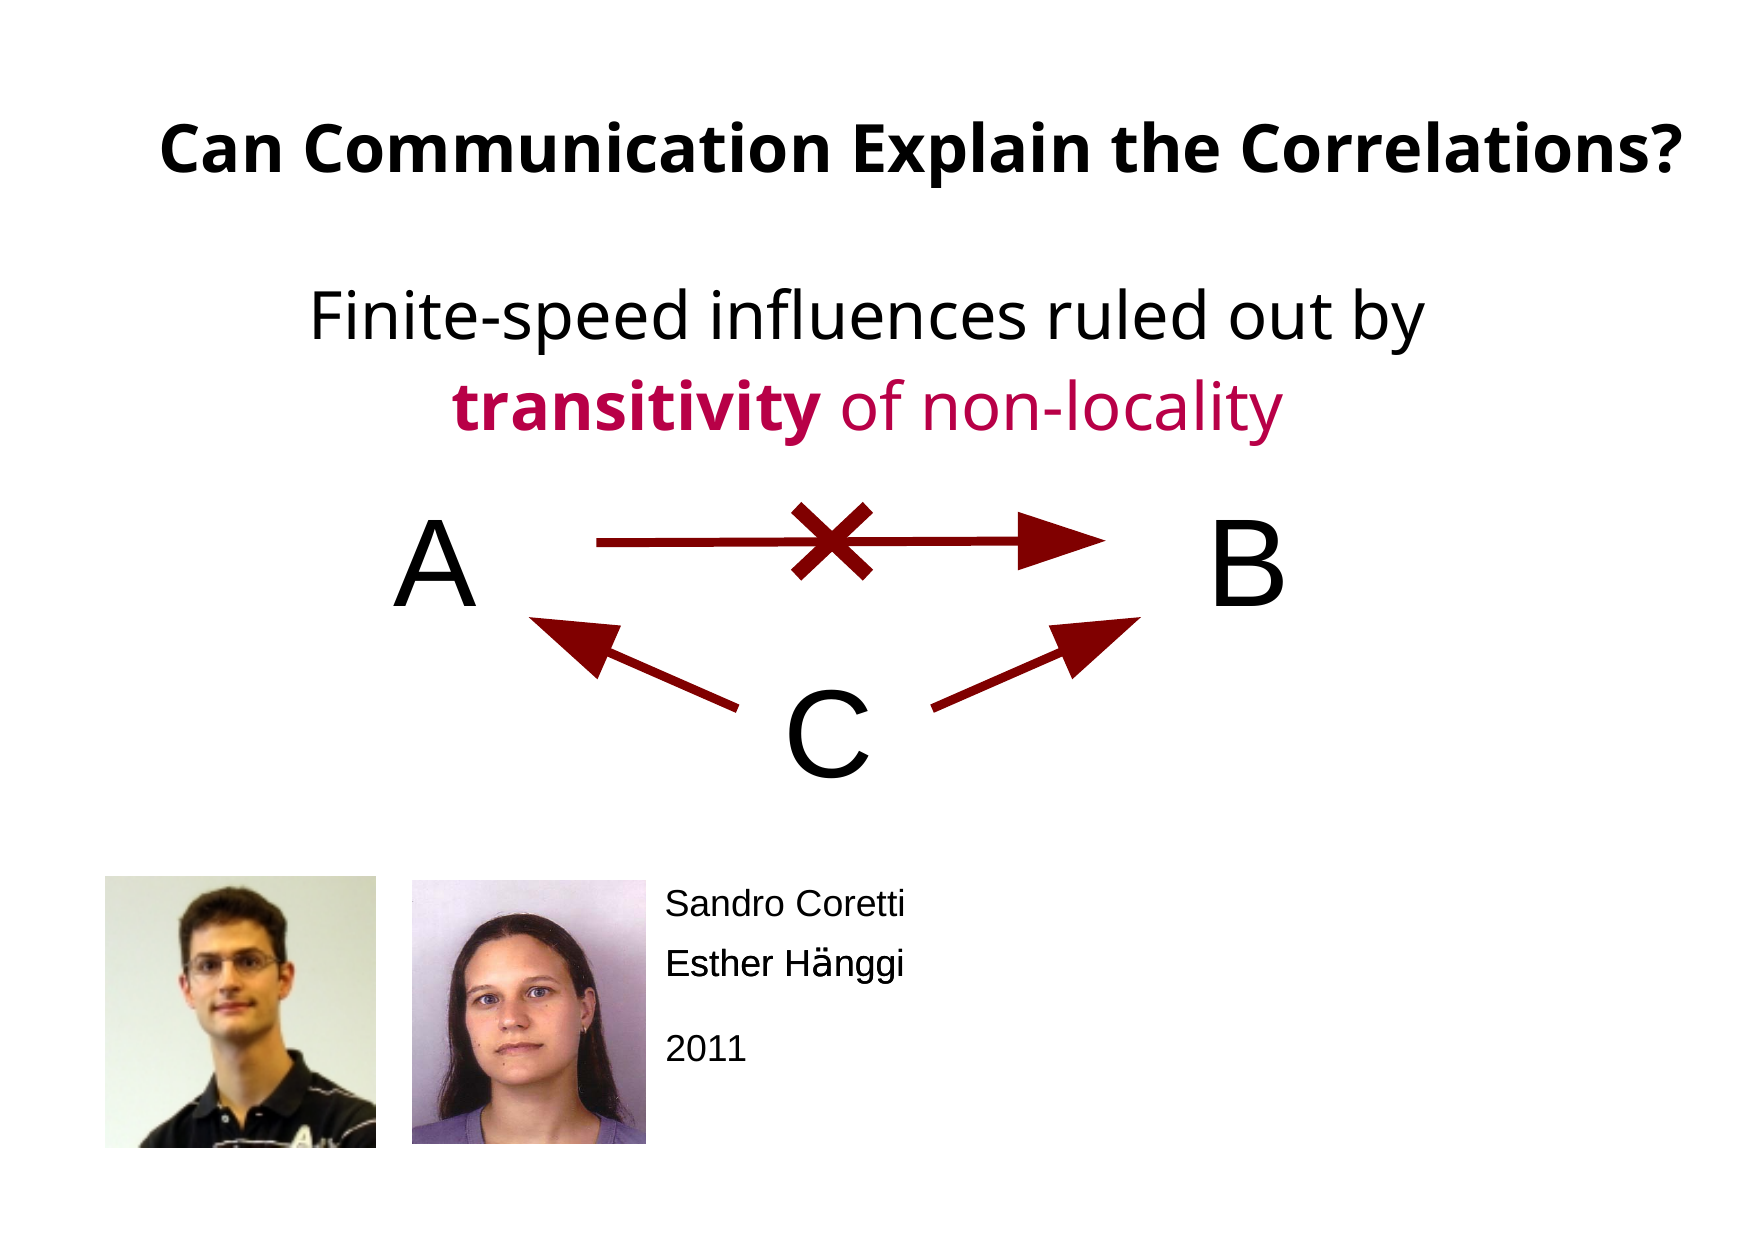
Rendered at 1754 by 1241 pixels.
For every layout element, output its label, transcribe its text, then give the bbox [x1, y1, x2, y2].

text_box B [1176, 471, 1320, 656]
text_box Esther Hänggi [635, 919, 1014, 1007]
picture [105, 876, 376, 1148]
text_box C [754, 641, 904, 827]
text_box A [363, 471, 507, 656]
text_box Sandro Coretti [634, 860, 937, 948]
text_box Can Communication Explain the Correlations? [139, 89, 1742, 189]
picture [412, 880, 646, 1144]
text_box Finite-speed influences ruled out by transitivity of non-locality [189, 246, 1547, 440]
text_box 2011 [635, 1007, 1014, 1093]
